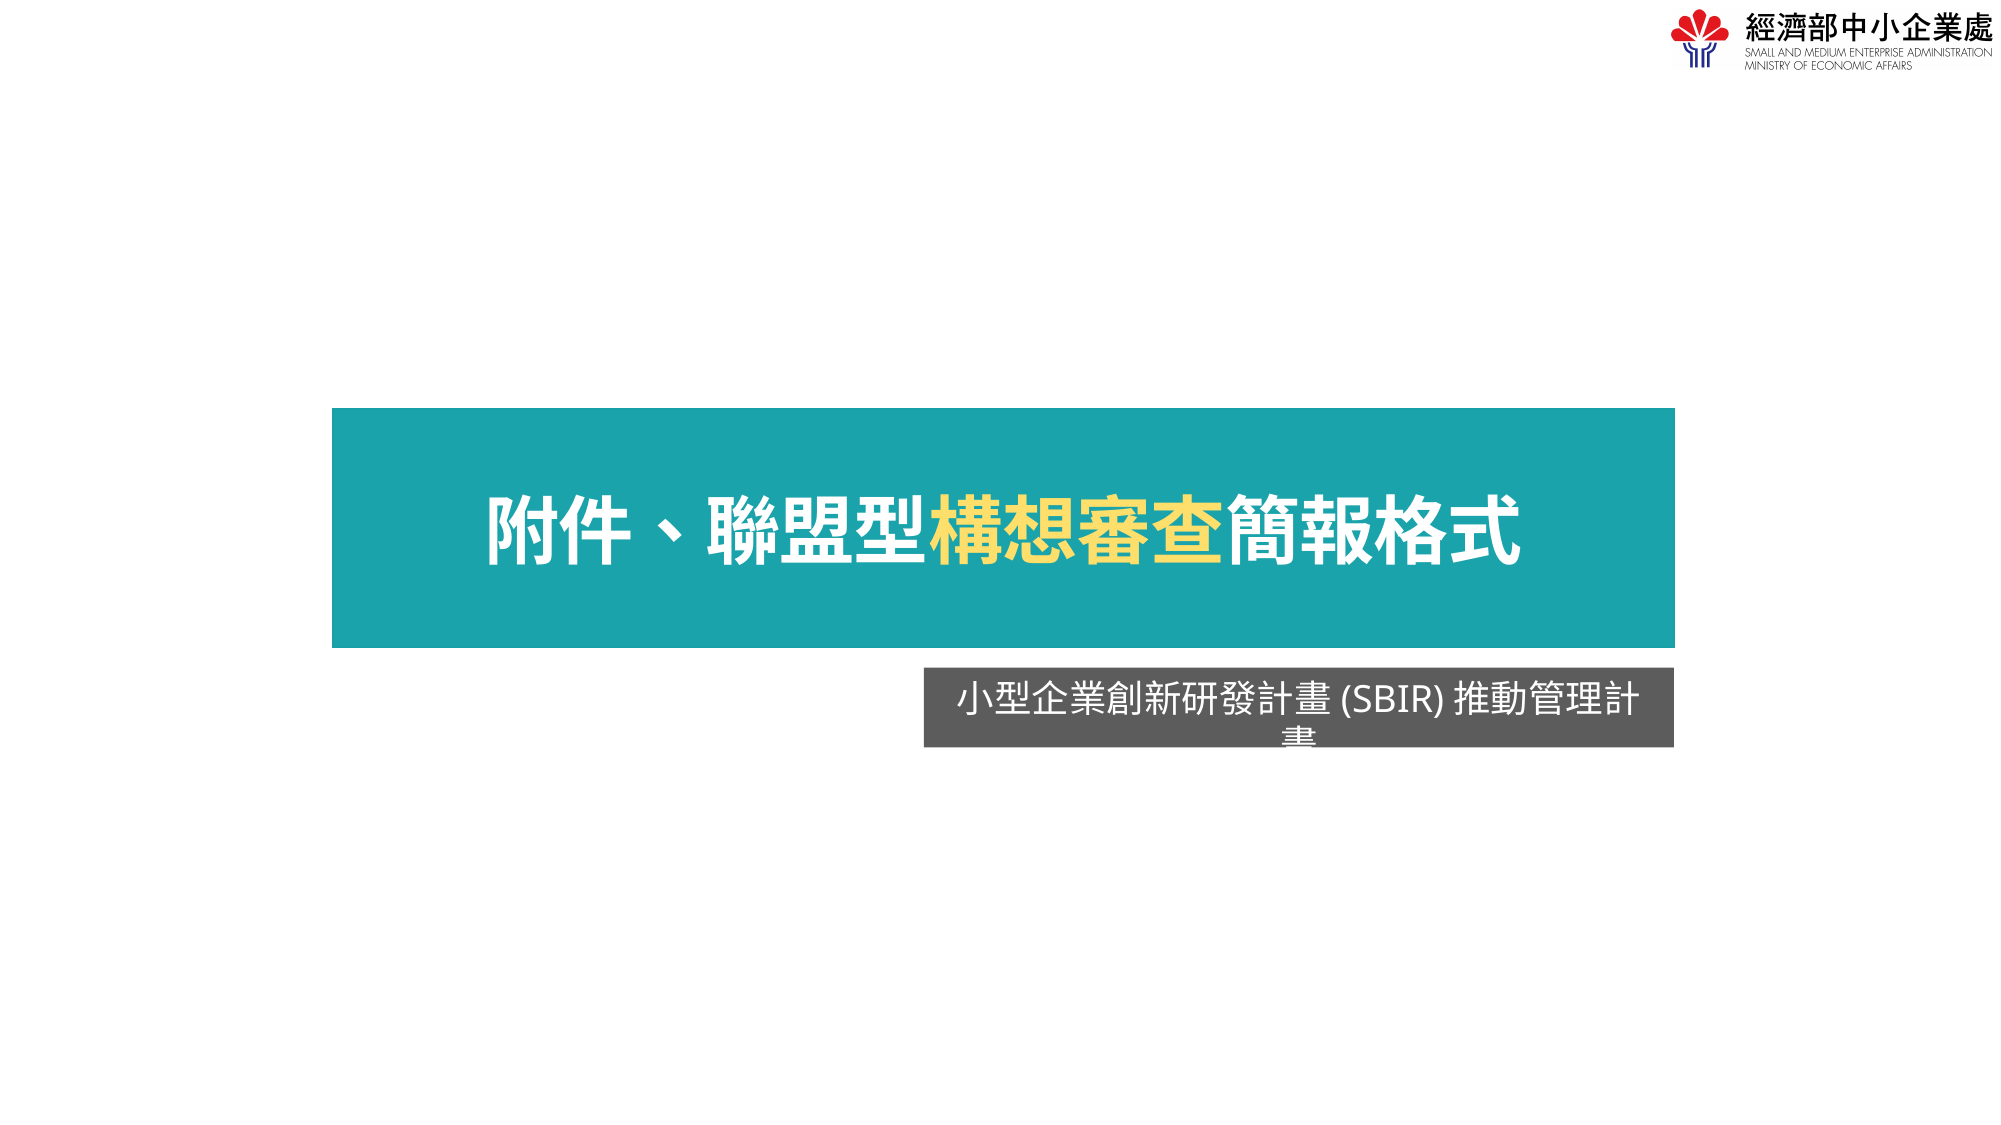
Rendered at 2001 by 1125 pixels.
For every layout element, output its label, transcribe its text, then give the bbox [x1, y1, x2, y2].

text_box 附件、聯盟型構想審查簡報格式 [333, 409, 1674, 647]
text_box 小型企業創新研發計畫(SBIR)推動管理計畫 [924, 668, 1674, 747]
picture [1671, 9, 1993, 70]
